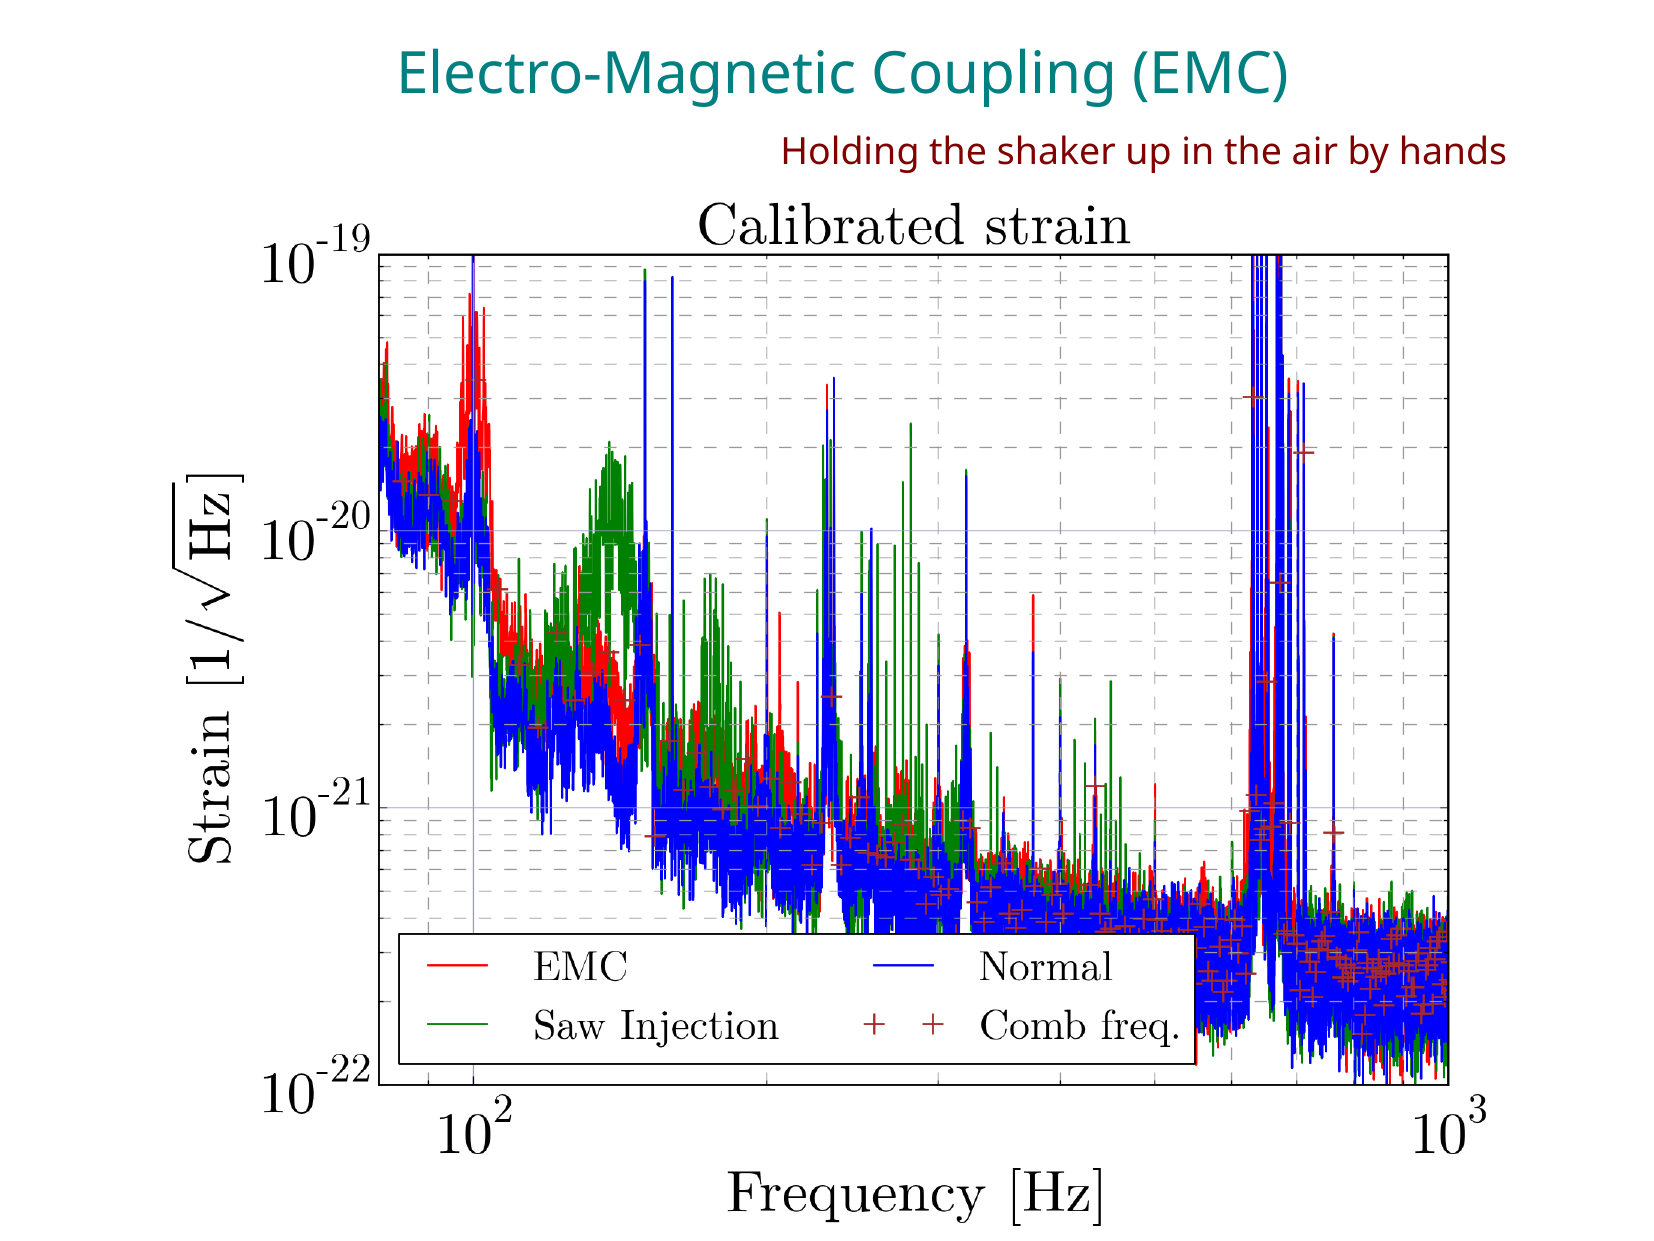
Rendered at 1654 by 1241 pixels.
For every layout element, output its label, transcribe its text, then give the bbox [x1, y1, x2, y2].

text_box Holding the shaker up in the air by hands [765, 117, 1477, 178]
text_box Electro-Magnetic Coupling (EMC) [381, 23, 1273, 109]
picture [150, 190, 1501, 1241]
